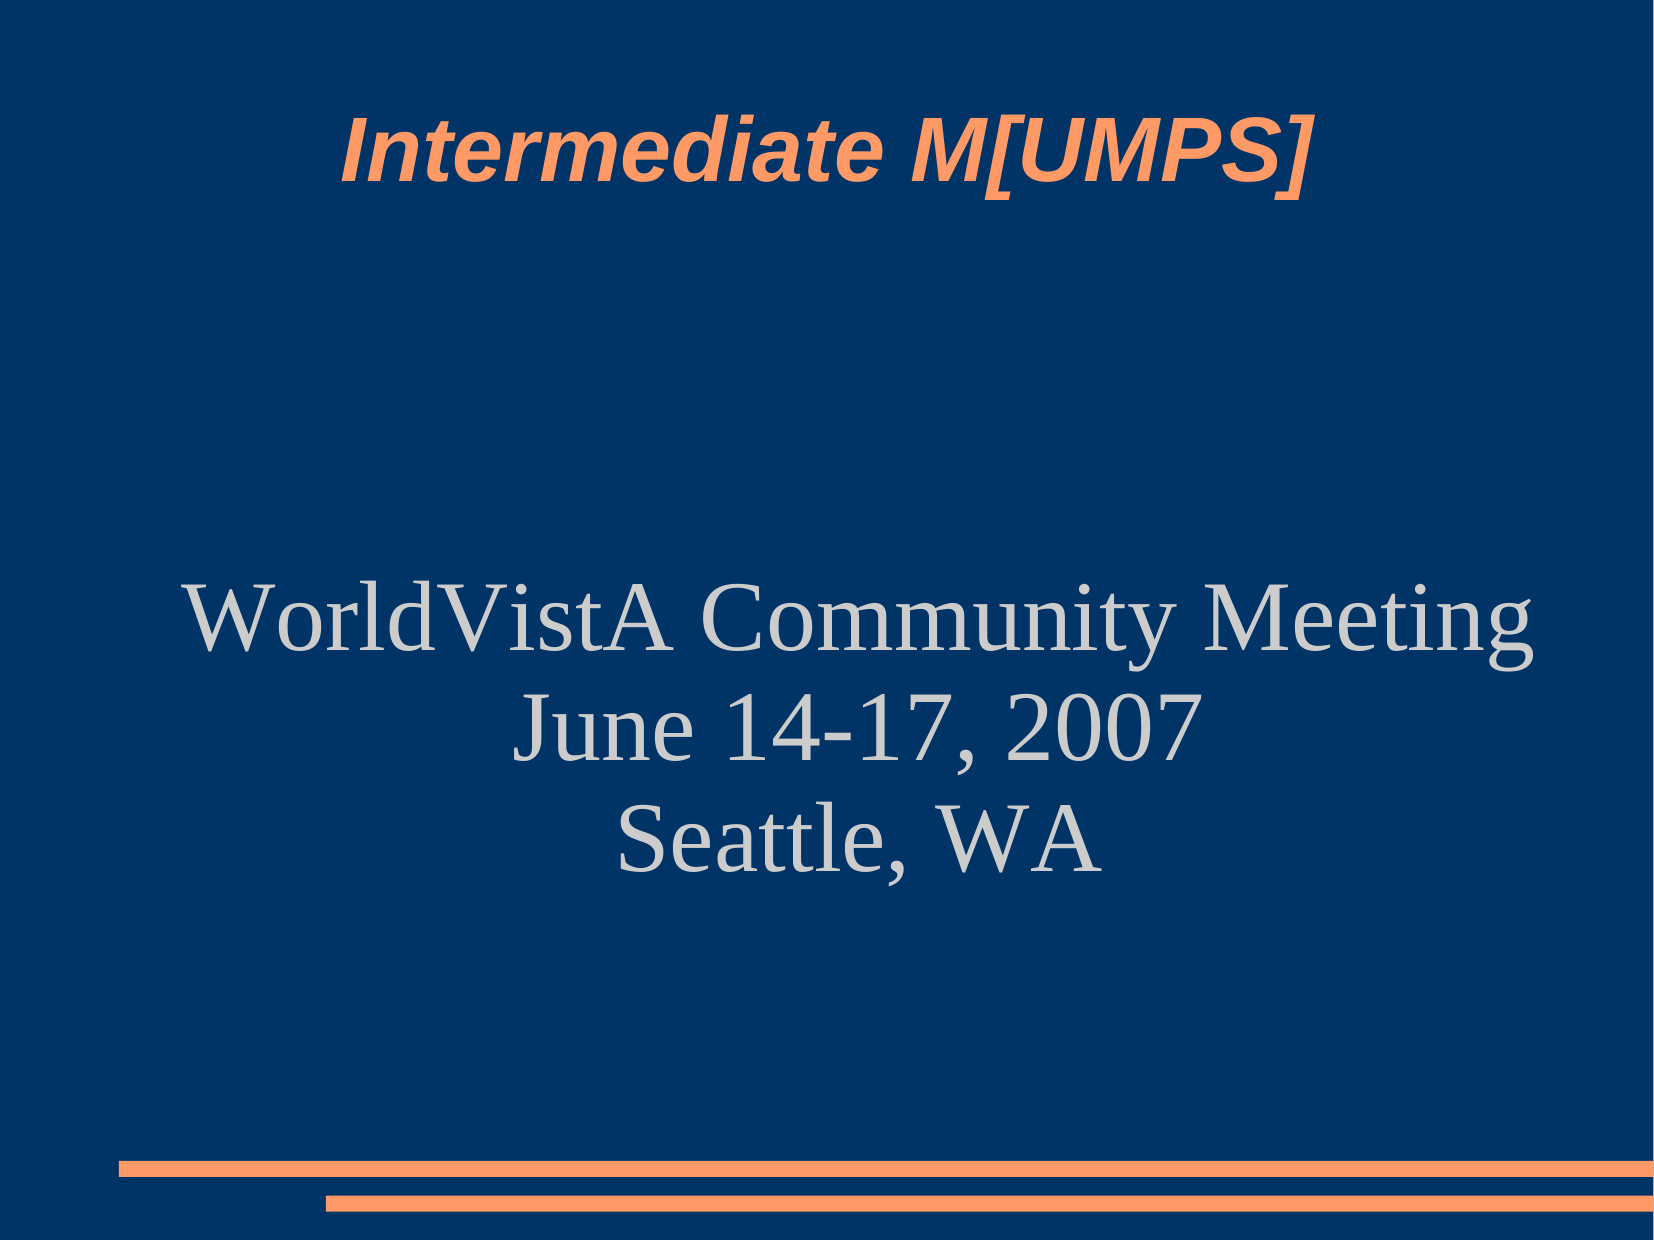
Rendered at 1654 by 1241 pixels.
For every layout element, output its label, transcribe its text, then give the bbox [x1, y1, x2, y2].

subtitle WorldVistA Community Meeting June 14-17, 2007 Seattle, WA [121, 329, 1561, 1125]
title Intermediate M[UMPS] [121, 53, 1534, 247]
